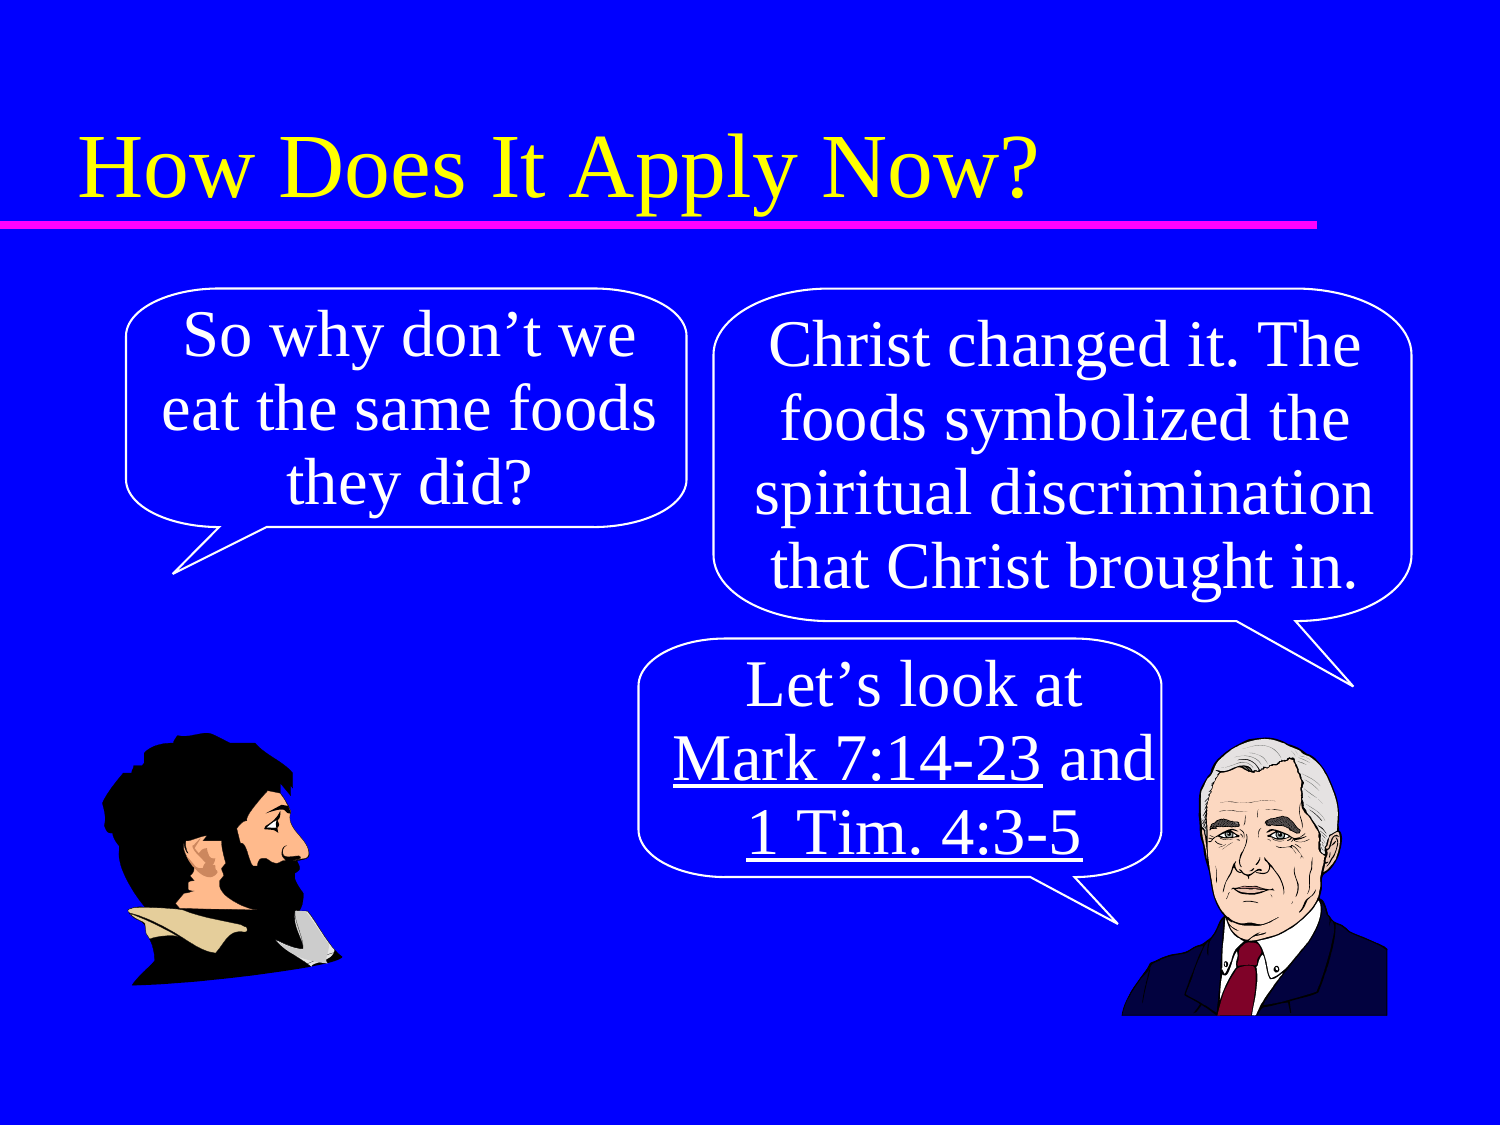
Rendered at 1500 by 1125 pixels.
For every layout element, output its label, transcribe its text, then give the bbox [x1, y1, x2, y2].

title How Does It Apply Now? [62, 43, 1363, 225]
text_box Christ changed it. The foods symbolized the spiritual discrimination that Christ brought in. [713, 288, 1412, 687]
chart [1121, 737, 1388, 1016]
text_box So why don’t we eat the same foods they did? [126, 288, 687, 574]
text_box Let’s look at Mark 7:14-23 and 1 Tim. 4:3-5 [638, 638, 1162, 924]
chart [102, 733, 343, 987]
